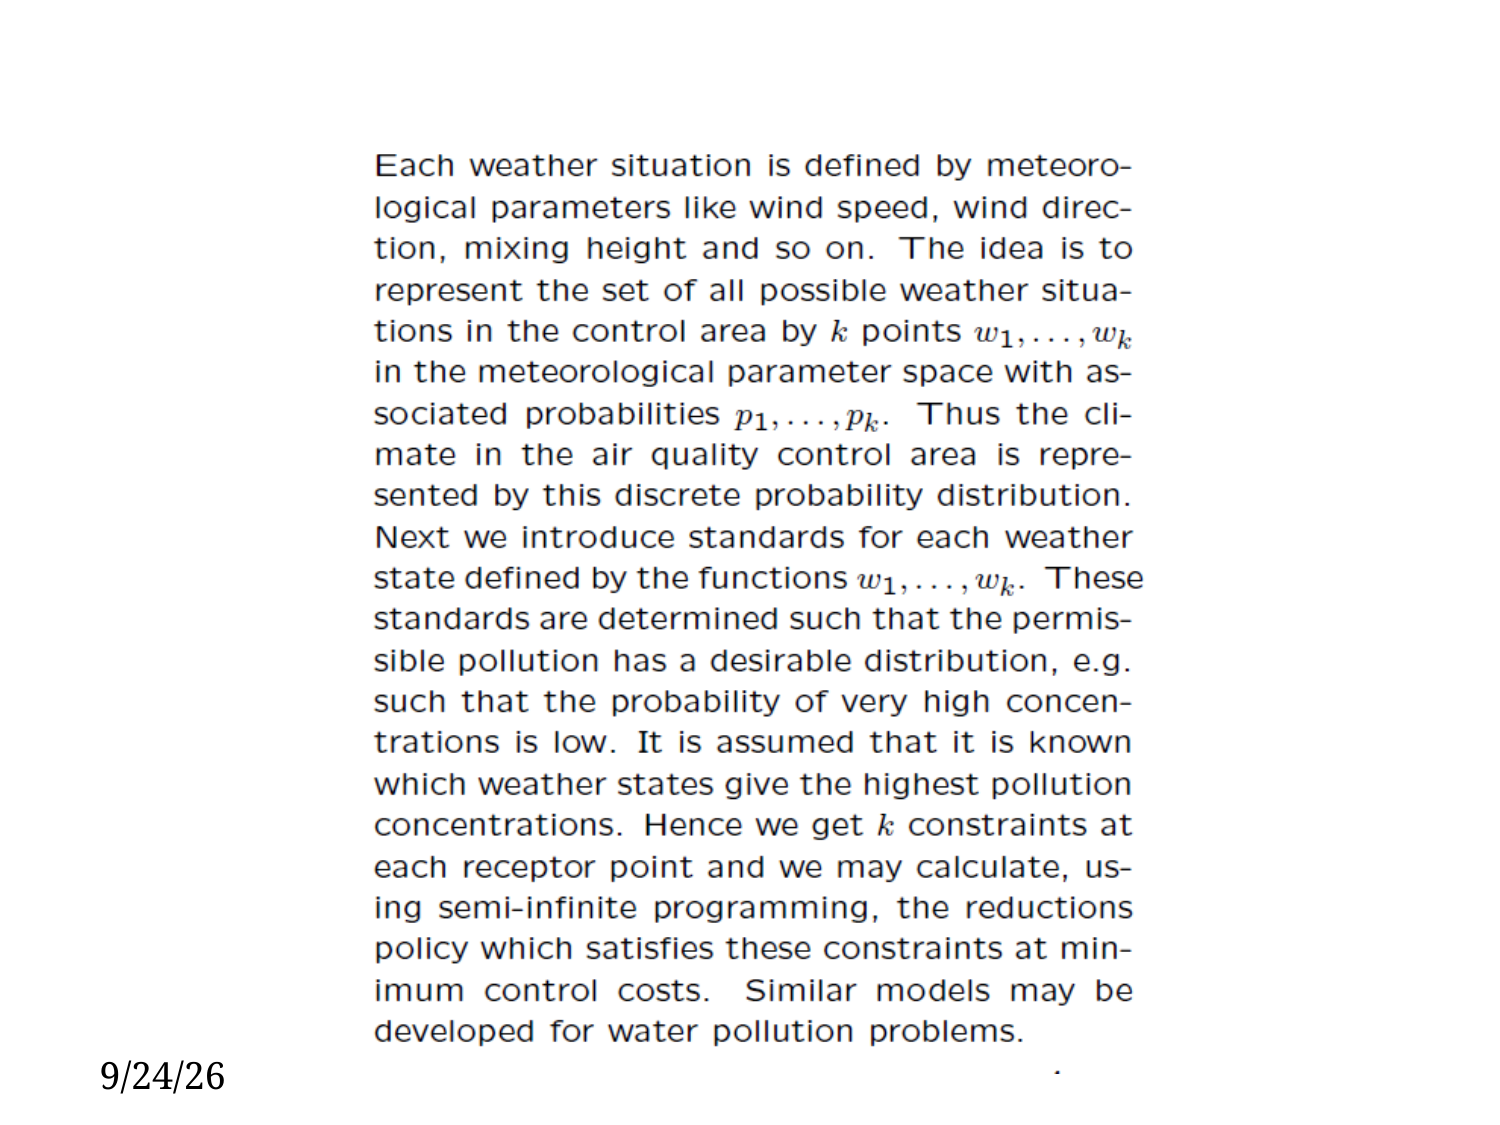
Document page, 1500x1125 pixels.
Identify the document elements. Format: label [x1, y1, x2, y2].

picture [350, 124, 1176, 1074]
